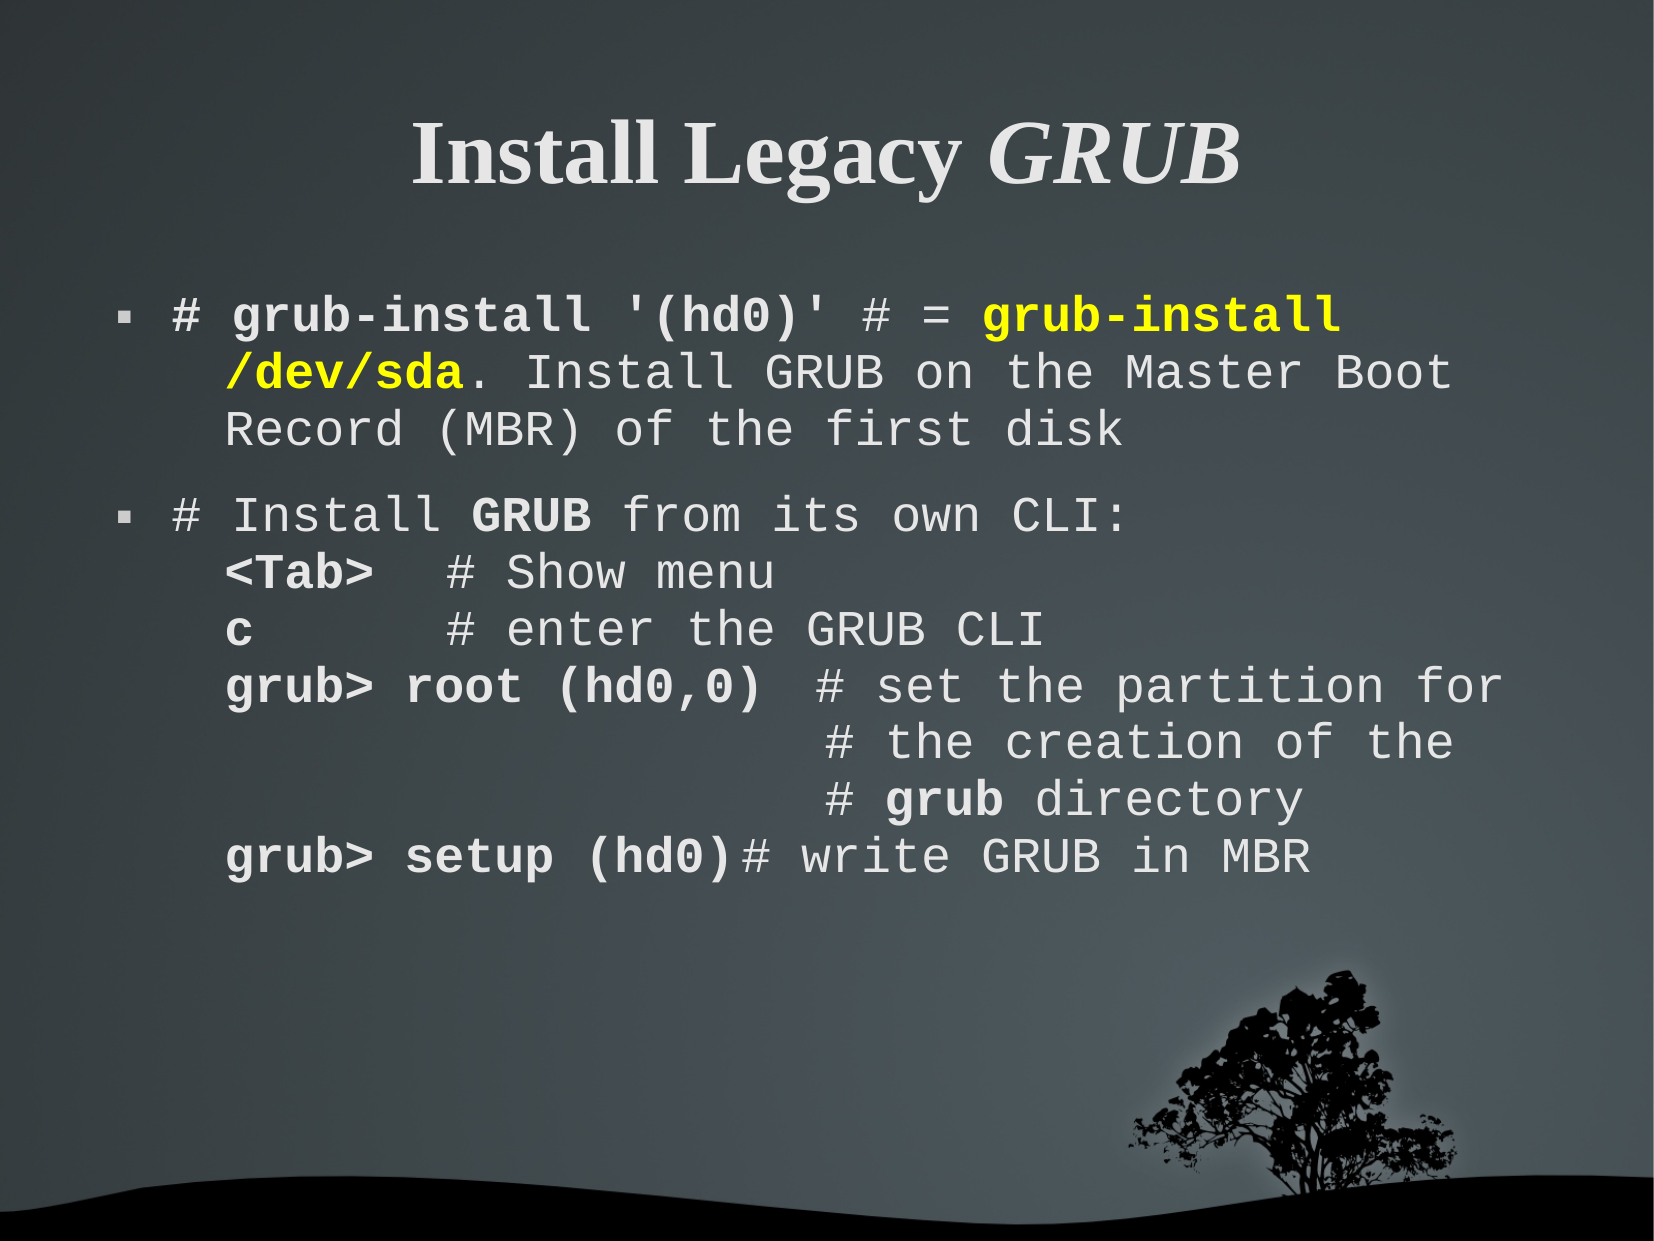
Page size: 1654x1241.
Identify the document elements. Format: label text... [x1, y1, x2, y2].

picture [0, 0, 1654, 1241]
list # grub-install '(hd0)' # = grub-install /dev/sda. Install GRUB on the Master Boot Record (MBR) of the first disk # Install GRUB from its own CLI: <Tab> # Show menu c # enter the GRUB CLI grub> root (hd0,0) # set the partition for # the creation of the # grub directory grub> setup (hd0) # write GRUB in MBR [82, 290, 1571, 1109]
title Install Legacy GRUB [82, 49, 1571, 257]
